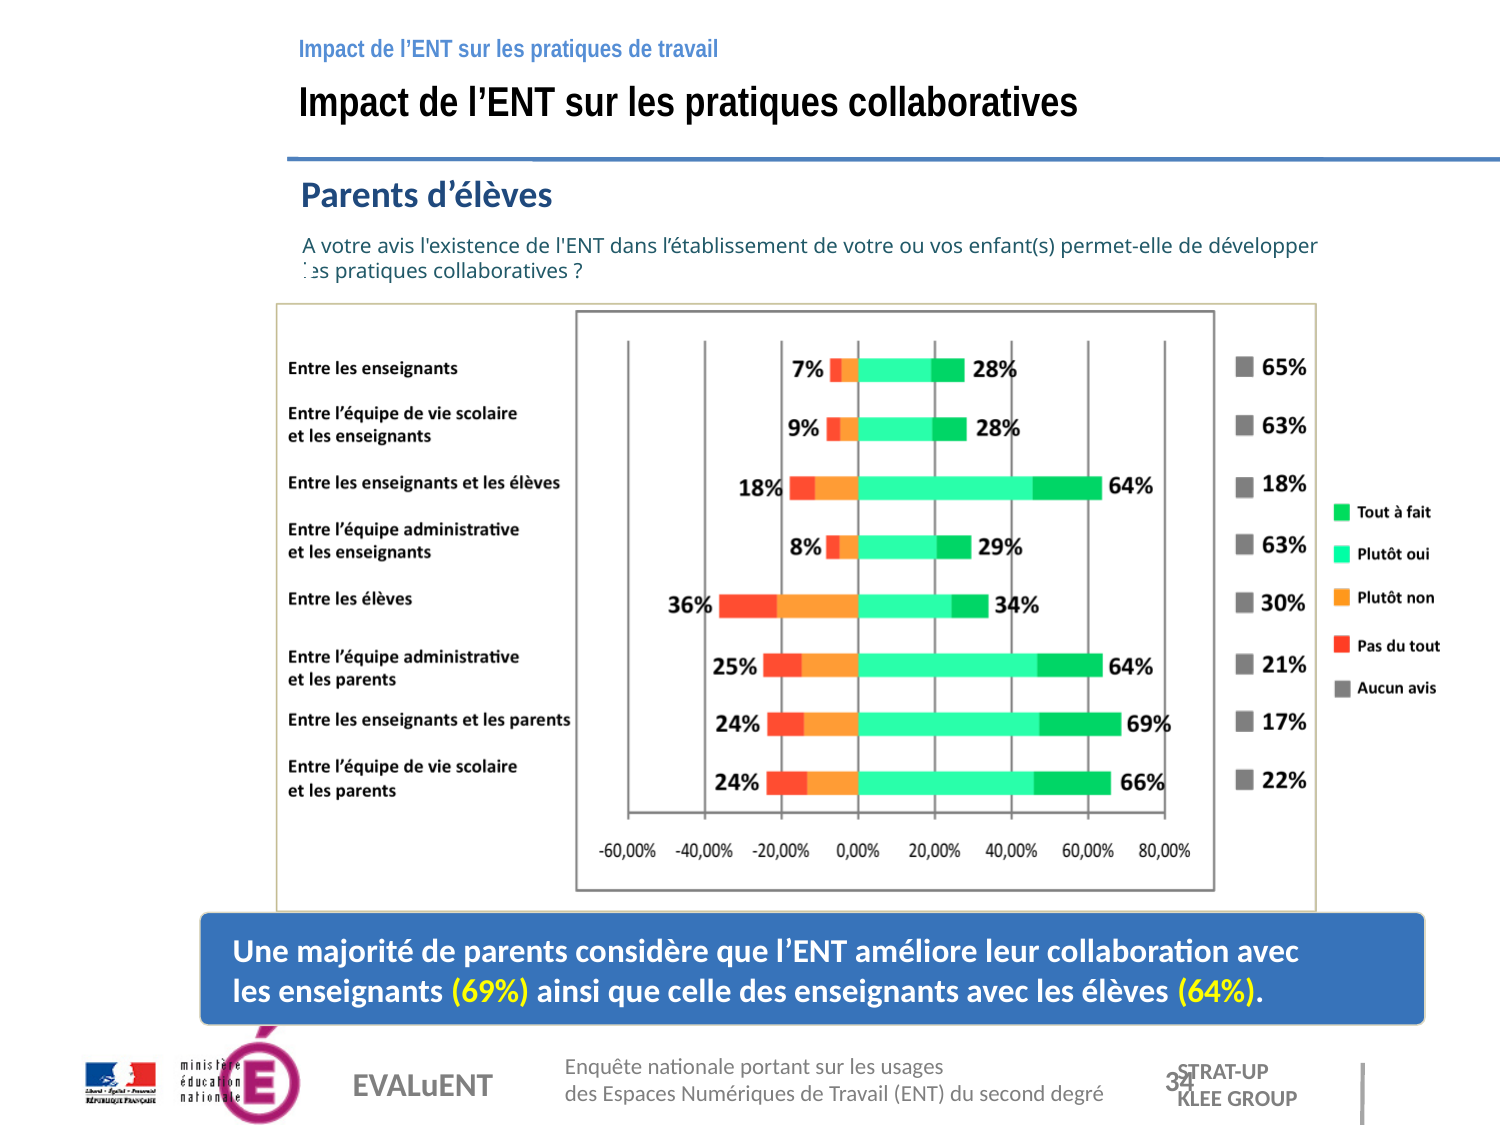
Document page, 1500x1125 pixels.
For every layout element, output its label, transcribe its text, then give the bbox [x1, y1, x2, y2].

picture [275, 302, 1451, 913]
text_box Impact de l’ENT sur les pratiques de travail Impact de l’ENT sur les pratiques collaboratives [284, 25, 1500, 100]
text_box Parents d’élèves [286, 162, 571, 224]
text_box A votre avis l'existence de l'ENT dans l’établissement de votre ou vos enfant(s) permet-elle de développer les pratiques collaboratives ? [287, 224, 1500, 294]
text_box Une majorité de parents considère que l’ENT améliore leur collaboration avec les enseignants (69%) ainsi que celle des enseignants avec les élèves (64%). [199, 912, 1426, 1026]
text_box [1074, 1050, 1426, 1110]
